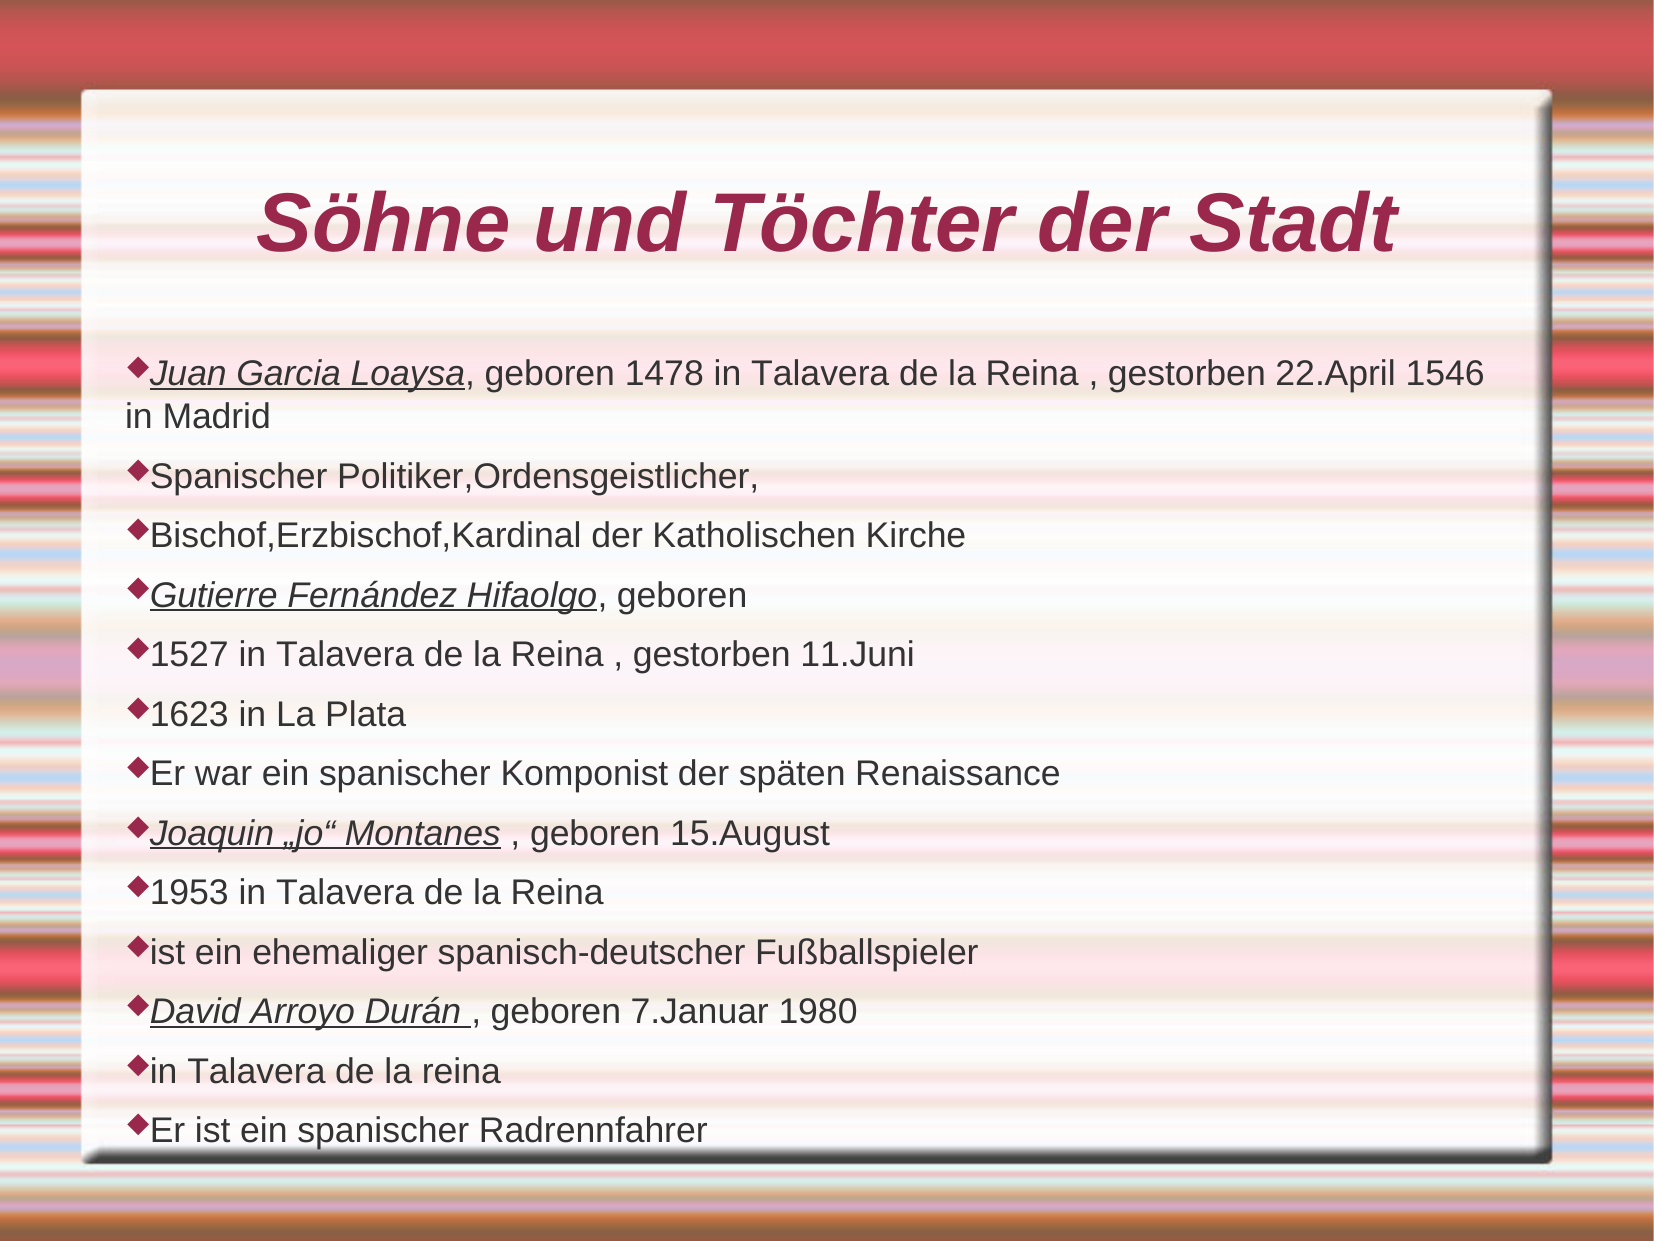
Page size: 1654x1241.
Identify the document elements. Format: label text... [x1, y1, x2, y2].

title Söhne und Töchter der Stadt [121, 114, 1534, 322]
list Juan Garcia Loaysa, geboren 1478 in Talavera de la Reina , gestorben 22.April 1546 in Madrid Spanischer Politiker,Ordensgeistlicher, Bischof,Erzbischof,Kardinal der Katholischen Kirche Gutierre Fernández Hifaolgo, geboren 1527 in Talavera de la Reina , gestorben 11.Juni 1623 in La Plata Er war ein spanischer Komponist der späten Renaissance Joaquin „jo“ Montanes , geboren 15.August 1953 in Talavera de la Reina ist ein ehemaliger spanisch-deutscher Fußballspieler David Arroyo Durán , geboren 7.Januar 1980 in Talavera de la reina Er ist ein spanischer Radrennfahrer [124, 350, 1506, 1152]
